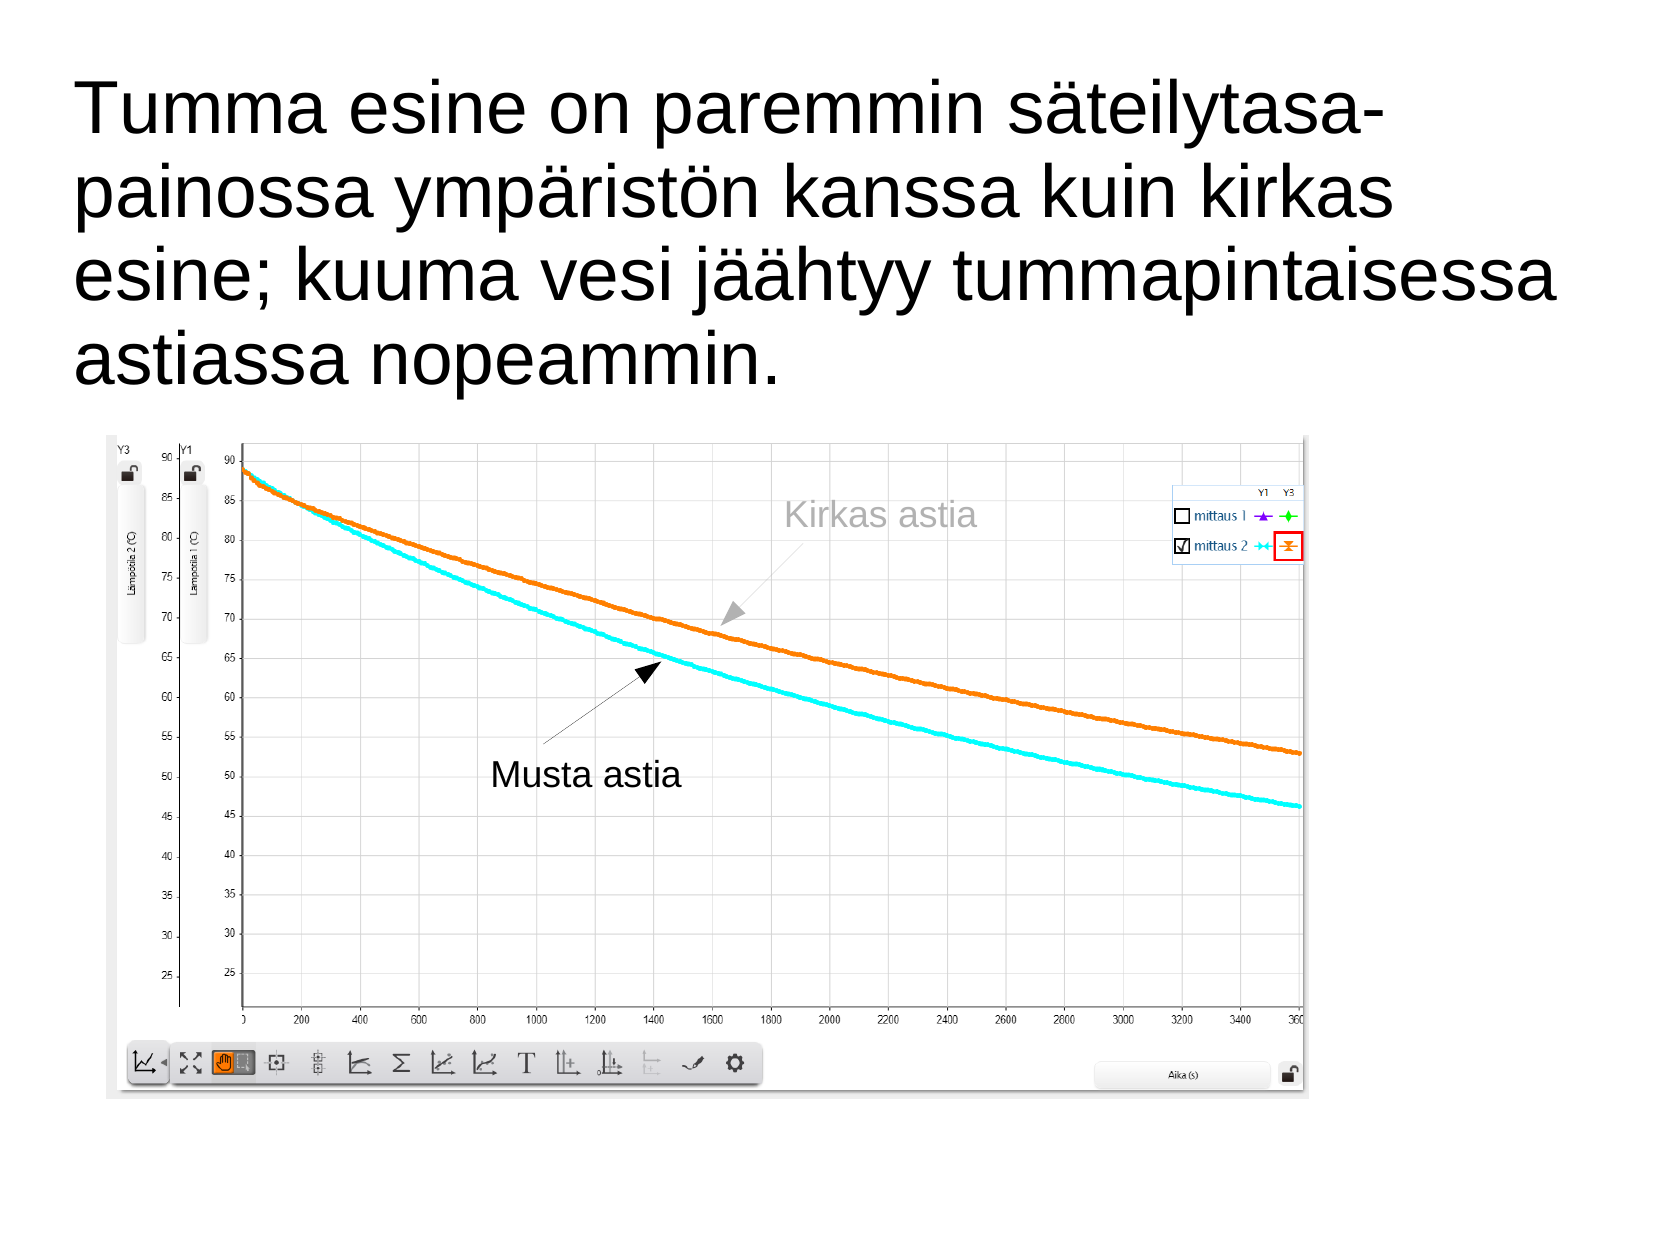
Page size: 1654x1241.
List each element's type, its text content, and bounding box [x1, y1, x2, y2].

text_box Tumma esine on paremmin säteilytasa-painossa ympäristön kanssa kuin kirkas esine; kuuma vesi jäähtyy tummapintaisessa astiassa nopeammin. [59, 59, 1607, 409]
text_box Musta astia [475, 746, 697, 804]
picture [106, 435, 1309, 1099]
text_box Kirkas astia [768, 486, 1004, 556]
